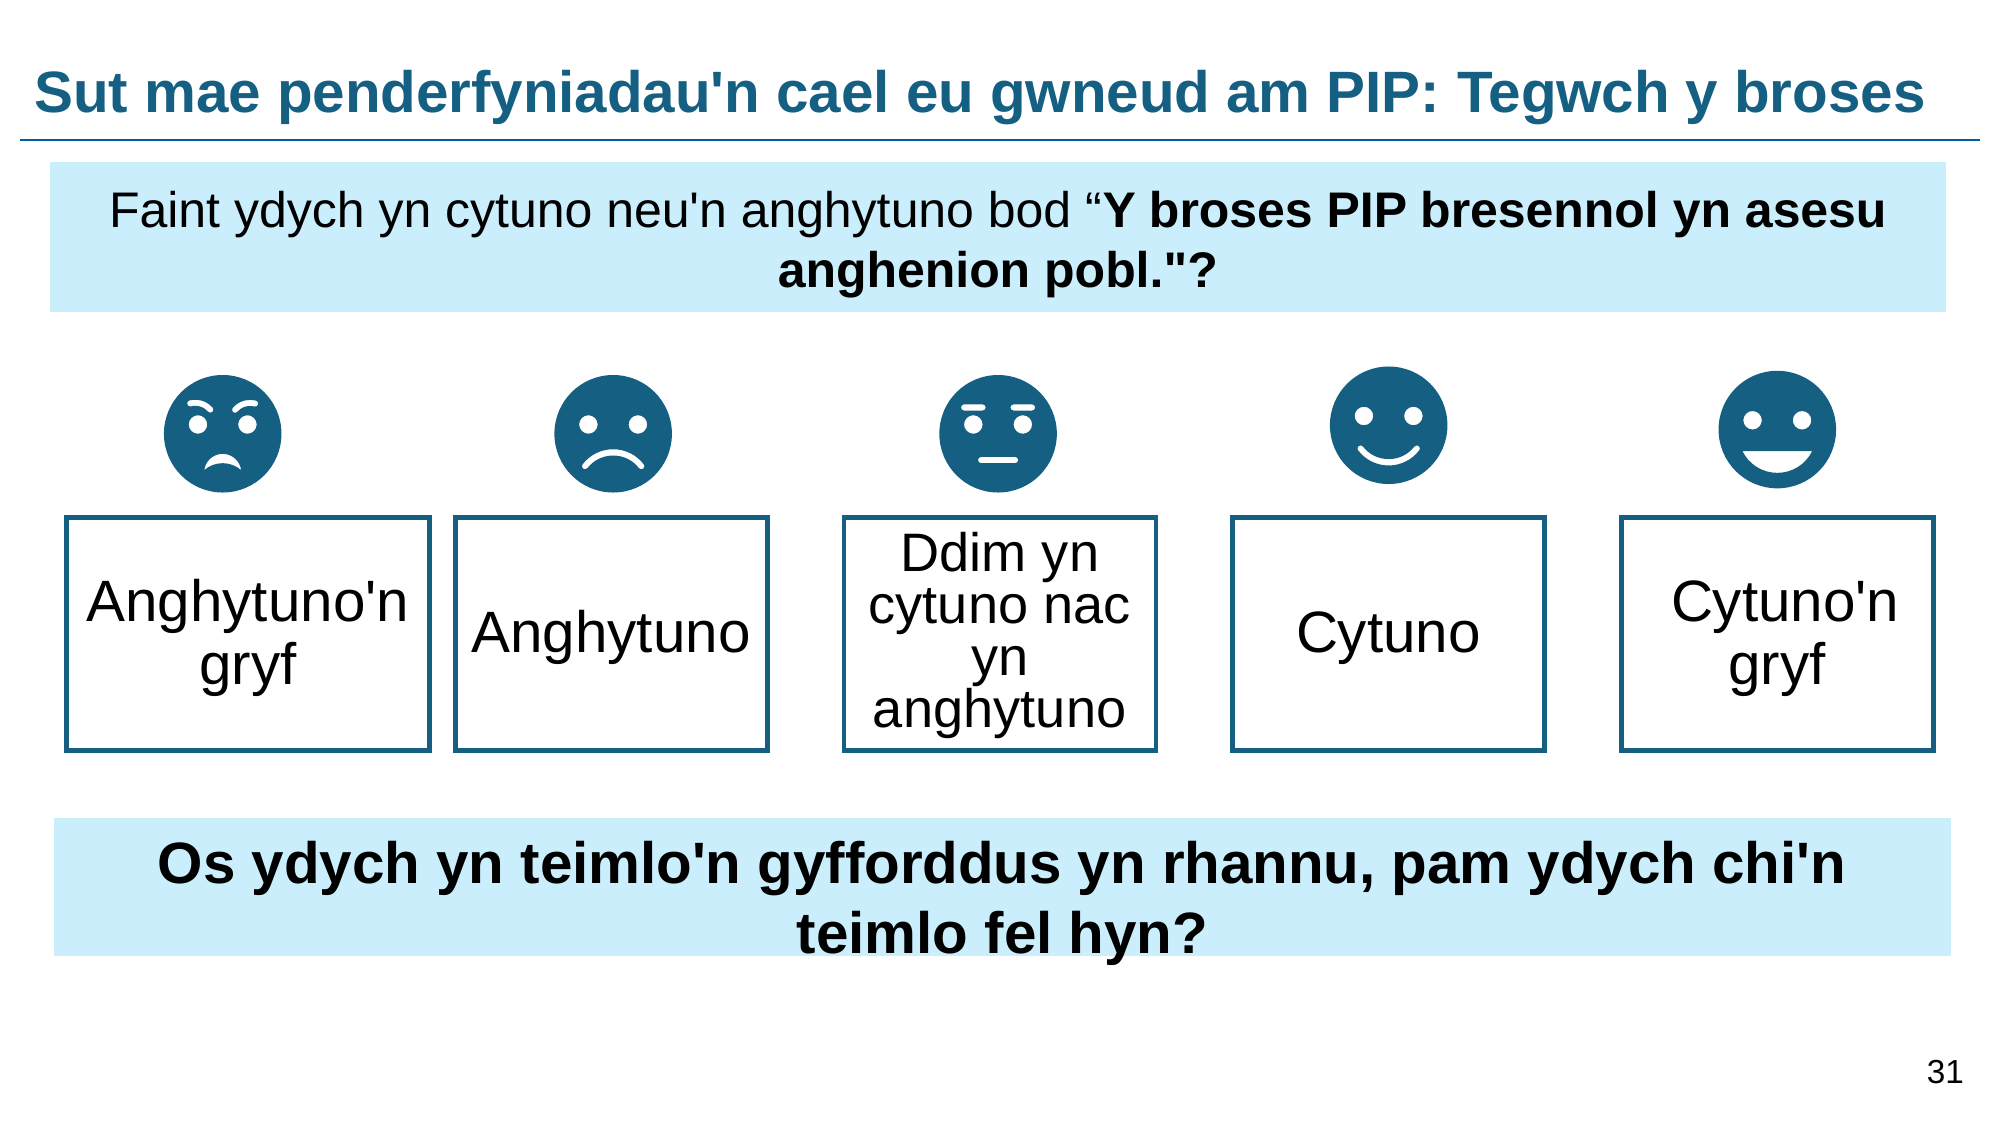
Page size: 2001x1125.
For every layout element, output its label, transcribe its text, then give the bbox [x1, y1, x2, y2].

text_box Ddim yn cytuno nac yn anghytuno [844, 517, 1156, 751]
picture [538, 358, 689, 509]
picture [1313, 350, 1464, 501]
picture [923, 358, 1074, 509]
text_box 31 [1911, 1042, 1983, 1103]
text_box Cytuno [1232, 517, 1545, 751]
picture [147, 358, 298, 509]
text_box Os ydych yn teimlo'n gyfforddus yn rhannu, pam ydych chi'n teimlo fel hyn? [54, 818, 1951, 956]
text_box Anghytuno [455, 517, 768, 751]
text_box Cytuno'n gryf [1621, 517, 1934, 751]
title Sut mae penderfyniadau'n cael eu gwneud am PIP: Tegwch y broses [19, 47, 1981, 141]
picture [1702, 354, 1853, 505]
text_box Faint ydych yn cytuno neu'n anghytuno bod “Y broses PIP bresennol yn asesu anghenion pobl."? [50, 162, 1946, 312]
text_box Anghytuno'n gryf [66, 517, 430, 751]
